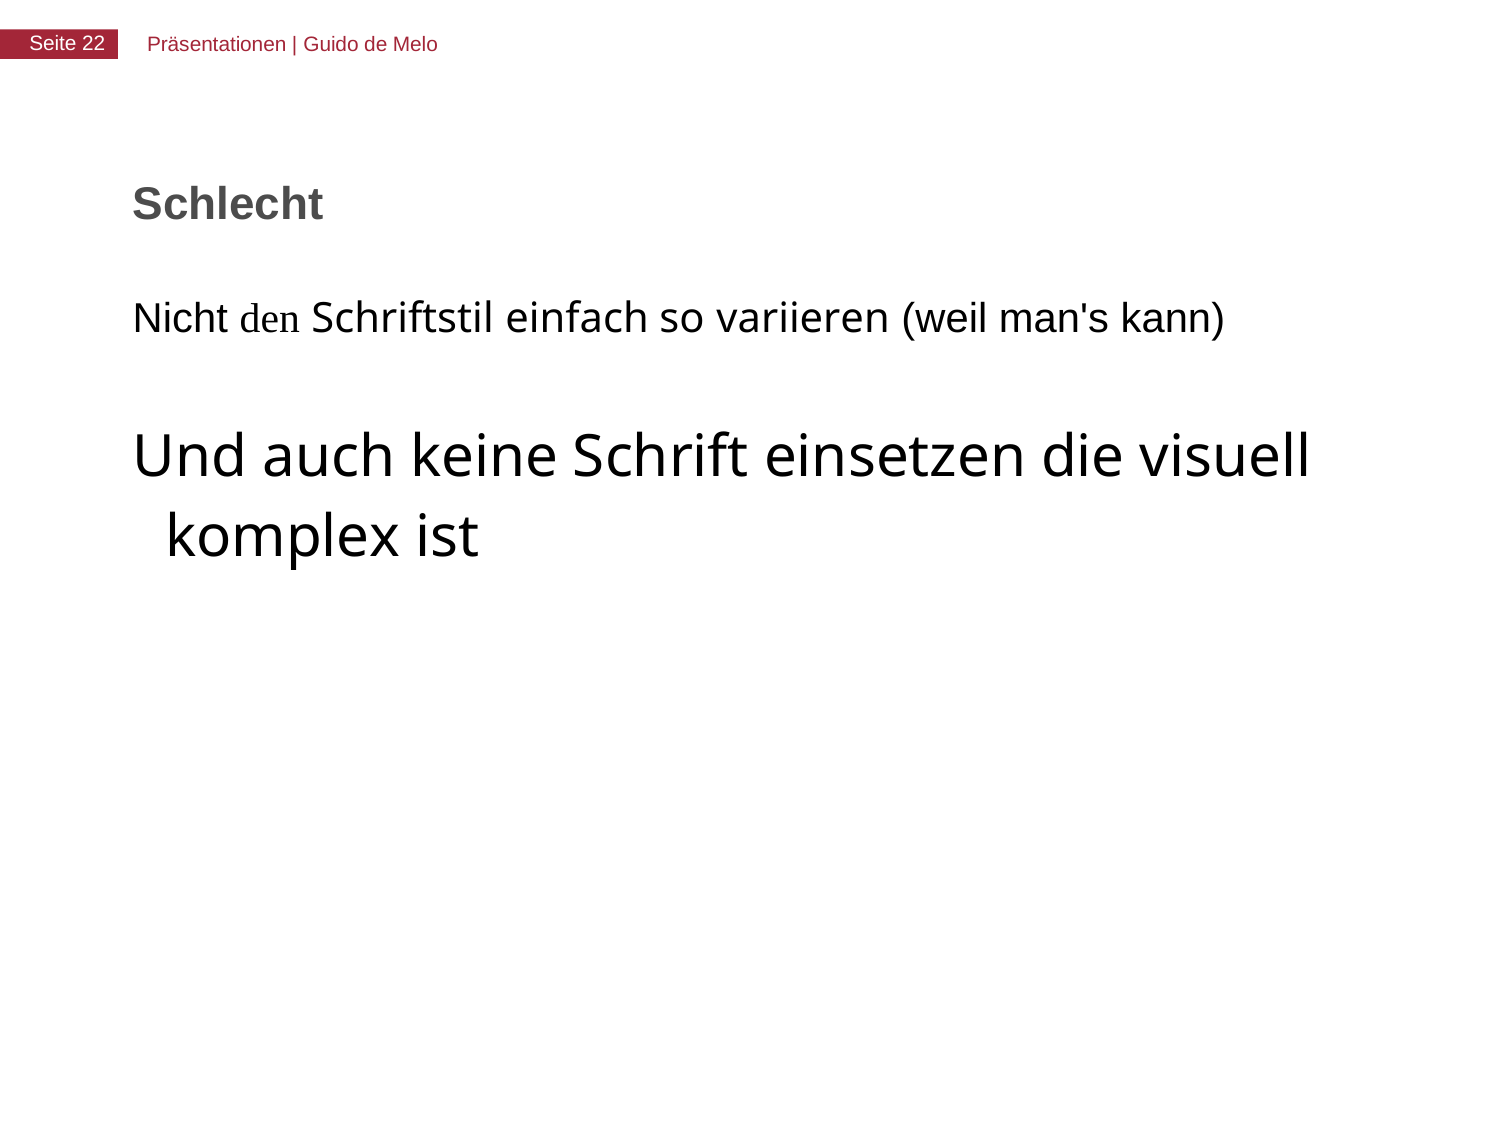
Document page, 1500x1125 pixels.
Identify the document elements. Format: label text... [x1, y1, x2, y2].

list Nicht den Schriftstil einfach so variieren (weil man's kann) Und auch keine Schrift einsetzen die visuell komplex ist [132, 287, 1371, 888]
title Schlecht [132, 149, 1413, 258]
